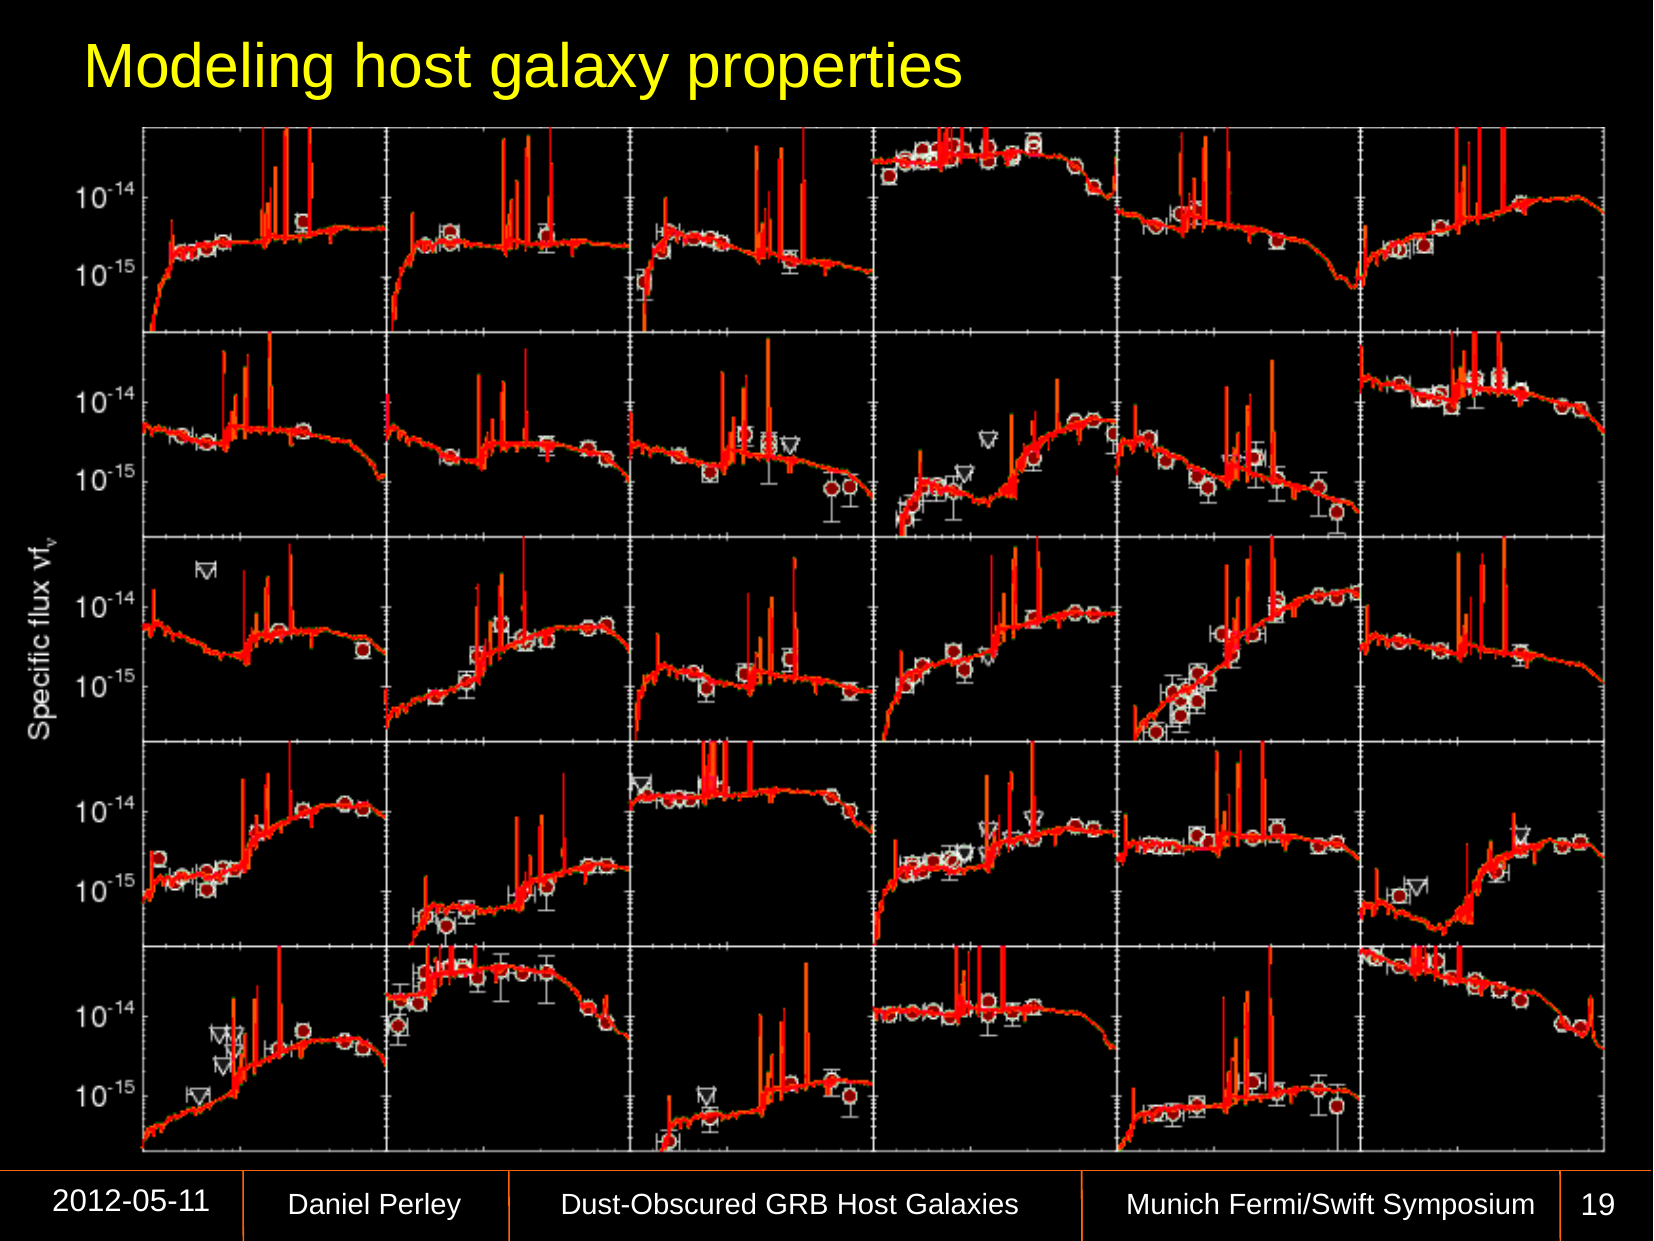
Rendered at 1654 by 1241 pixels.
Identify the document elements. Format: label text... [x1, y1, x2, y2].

title Modeling host galaxy properties [83, 25, 1573, 107]
picture [0, 127, 1613, 1162]
